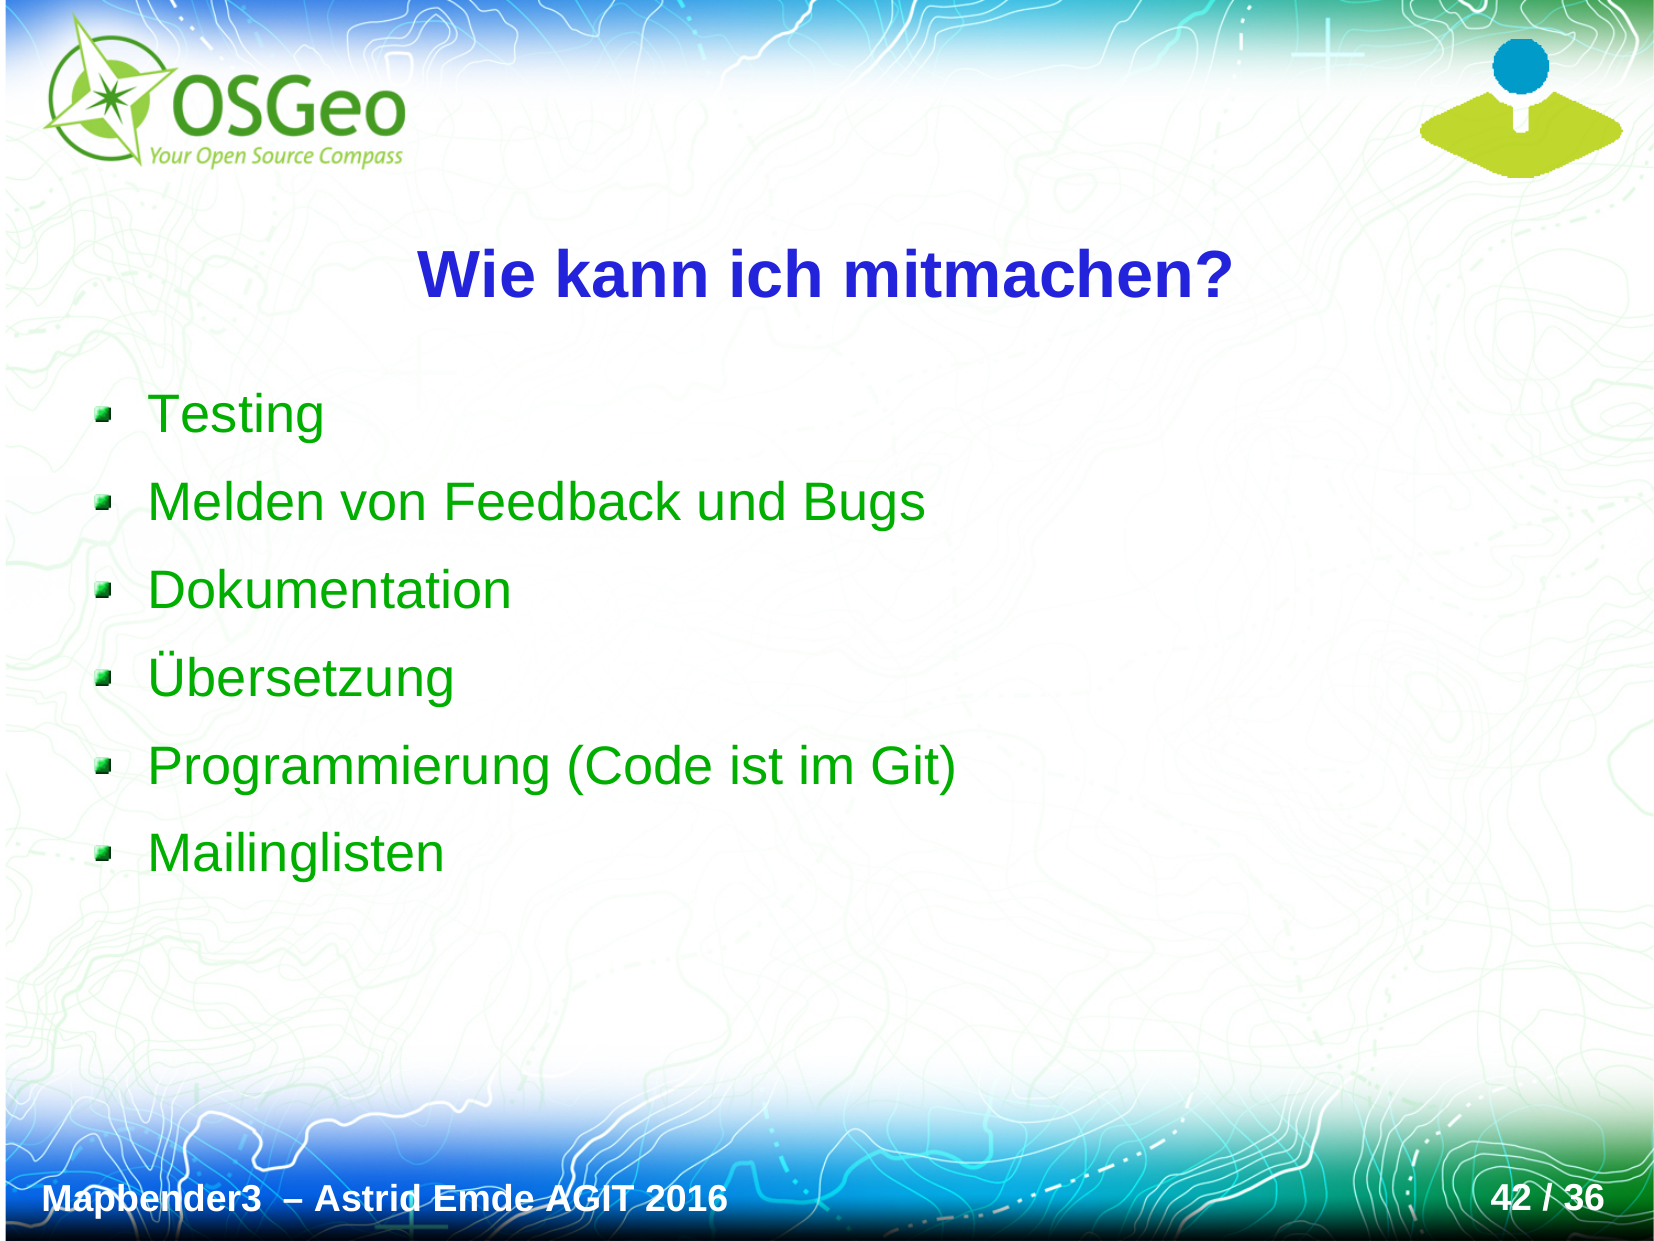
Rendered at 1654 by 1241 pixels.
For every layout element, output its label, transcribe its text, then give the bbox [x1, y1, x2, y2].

list Testing Melden von Feedback und Bugs Dokumentation Übersetzung Programmierung (Code ist im Git) Mailinglisten [76, 383, 1565, 1203]
title Wie kann ich mitmachen? [82, 200, 1571, 349]
picture [5, 0, 1654, 1241]
